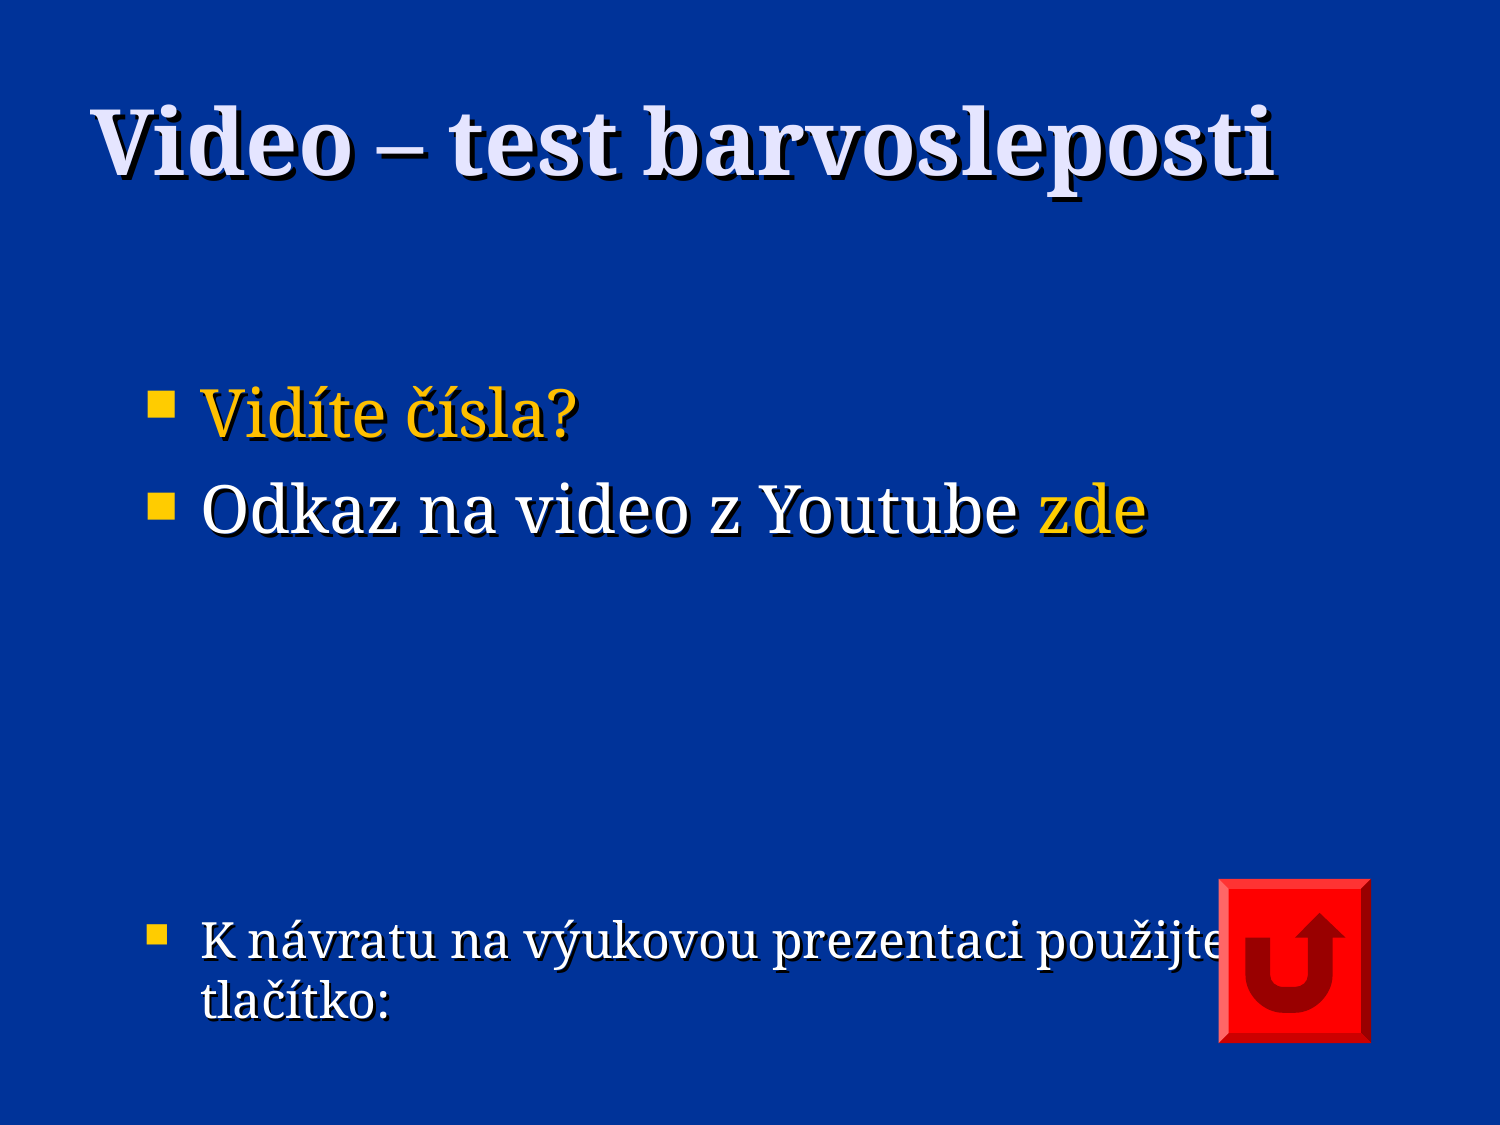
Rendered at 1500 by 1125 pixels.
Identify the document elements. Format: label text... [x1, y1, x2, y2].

text_box [1219, 878, 1372, 1044]
title Video – test barvosleposti [75, 45, 1426, 233]
list Vidíte čísla? Odkaz na video z Youtube zde K návratu na výukovou prezentaci použijte tlačítko: [128, 363, 1425, 1125]
